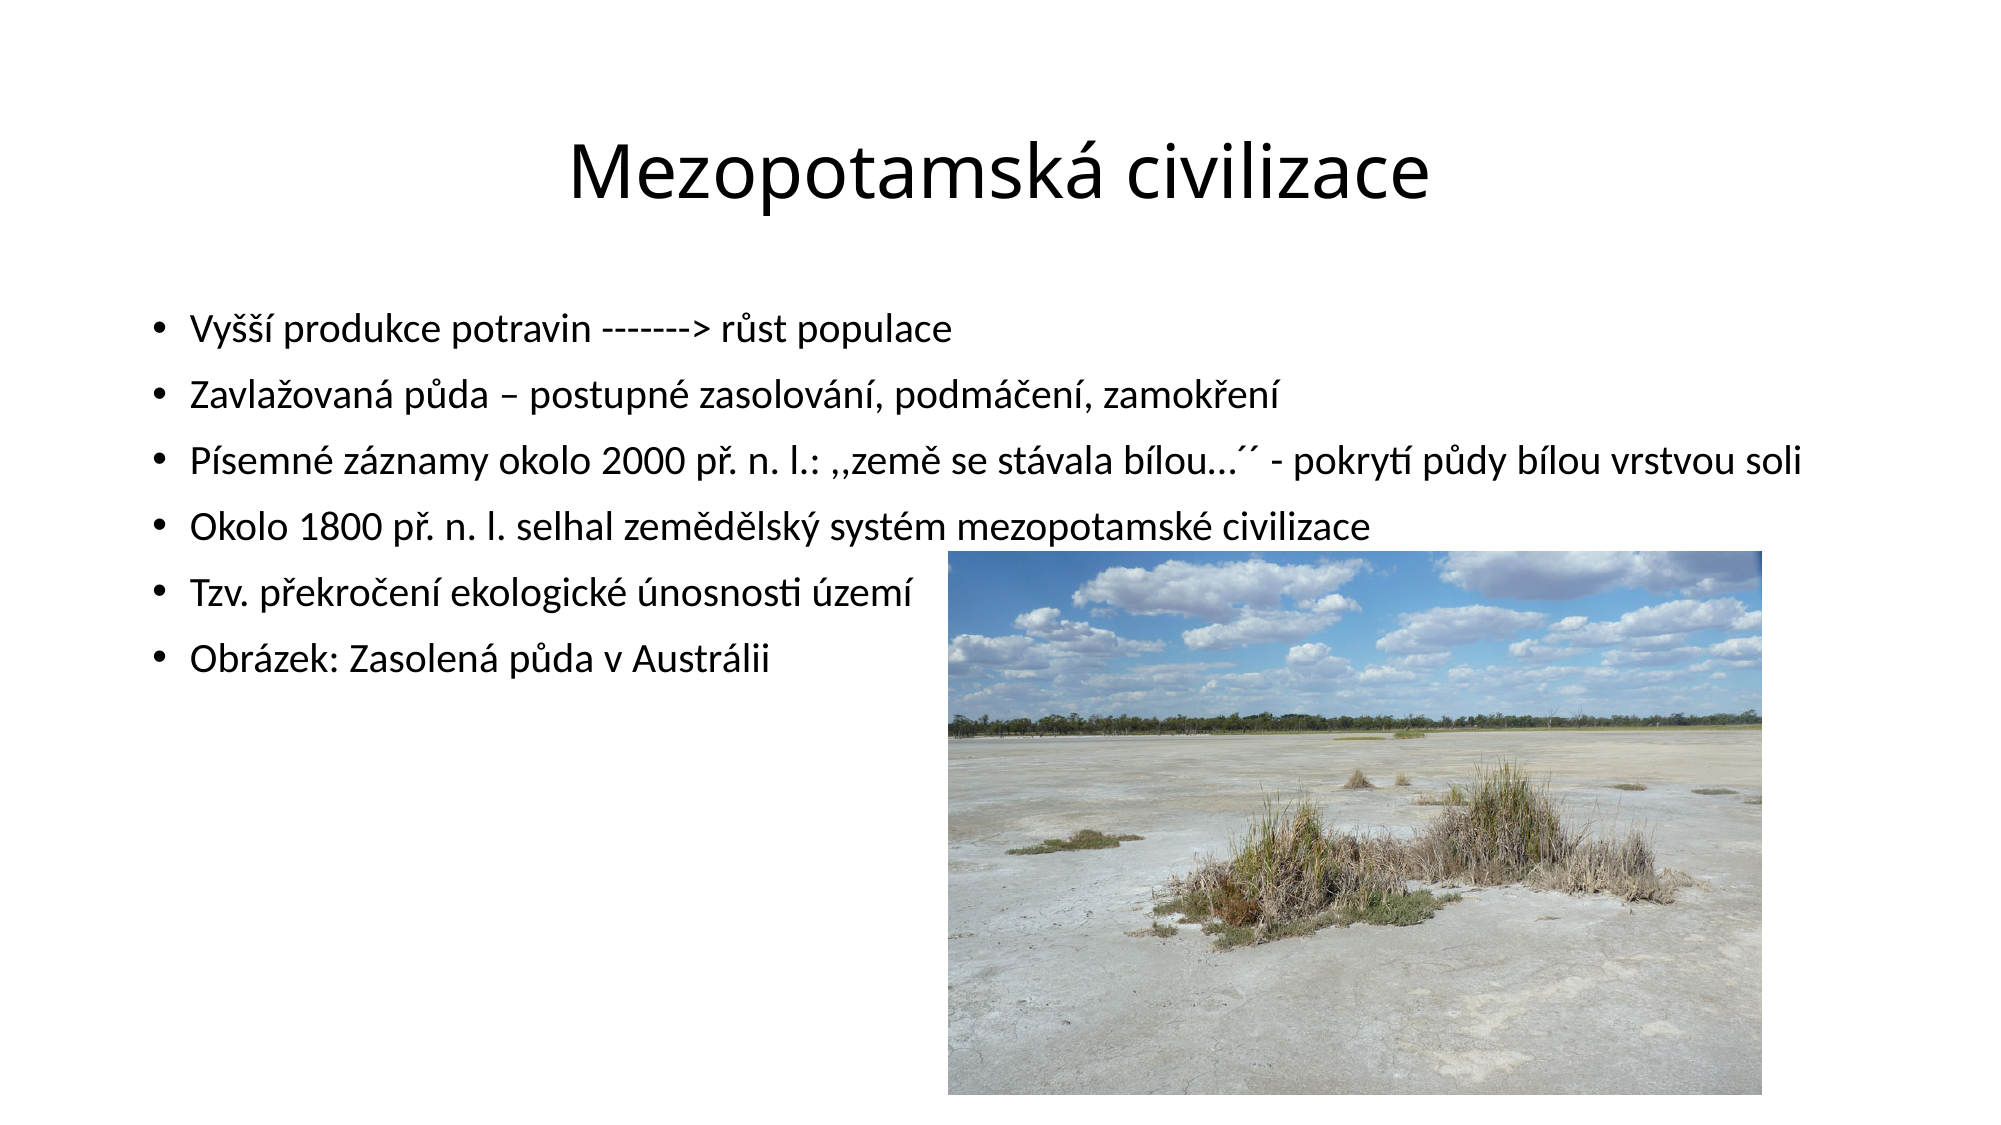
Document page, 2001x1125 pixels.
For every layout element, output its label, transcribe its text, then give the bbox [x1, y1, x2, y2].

list Vyšší produkce potravin -------> růst populace Zavlažovaná půda – postupné zasolování, podmáčení, zamokření Písemné záznamy okolo 2000 př. n. l.: ,,země se stávala bílou…´´ - pokrytí půdy bílou vrstvou soli Okolo 1800 př. n. l. selhal zemědělský systém mezopotamské civilizace Tzv. překročení ekologické únosnosti území Obrázek: Zasolená půda v Austrálii [137, 299, 1863, 1014]
title Mezopotamská civilizace [137, 59, 1863, 278]
picture [948, 551, 1762, 1095]
